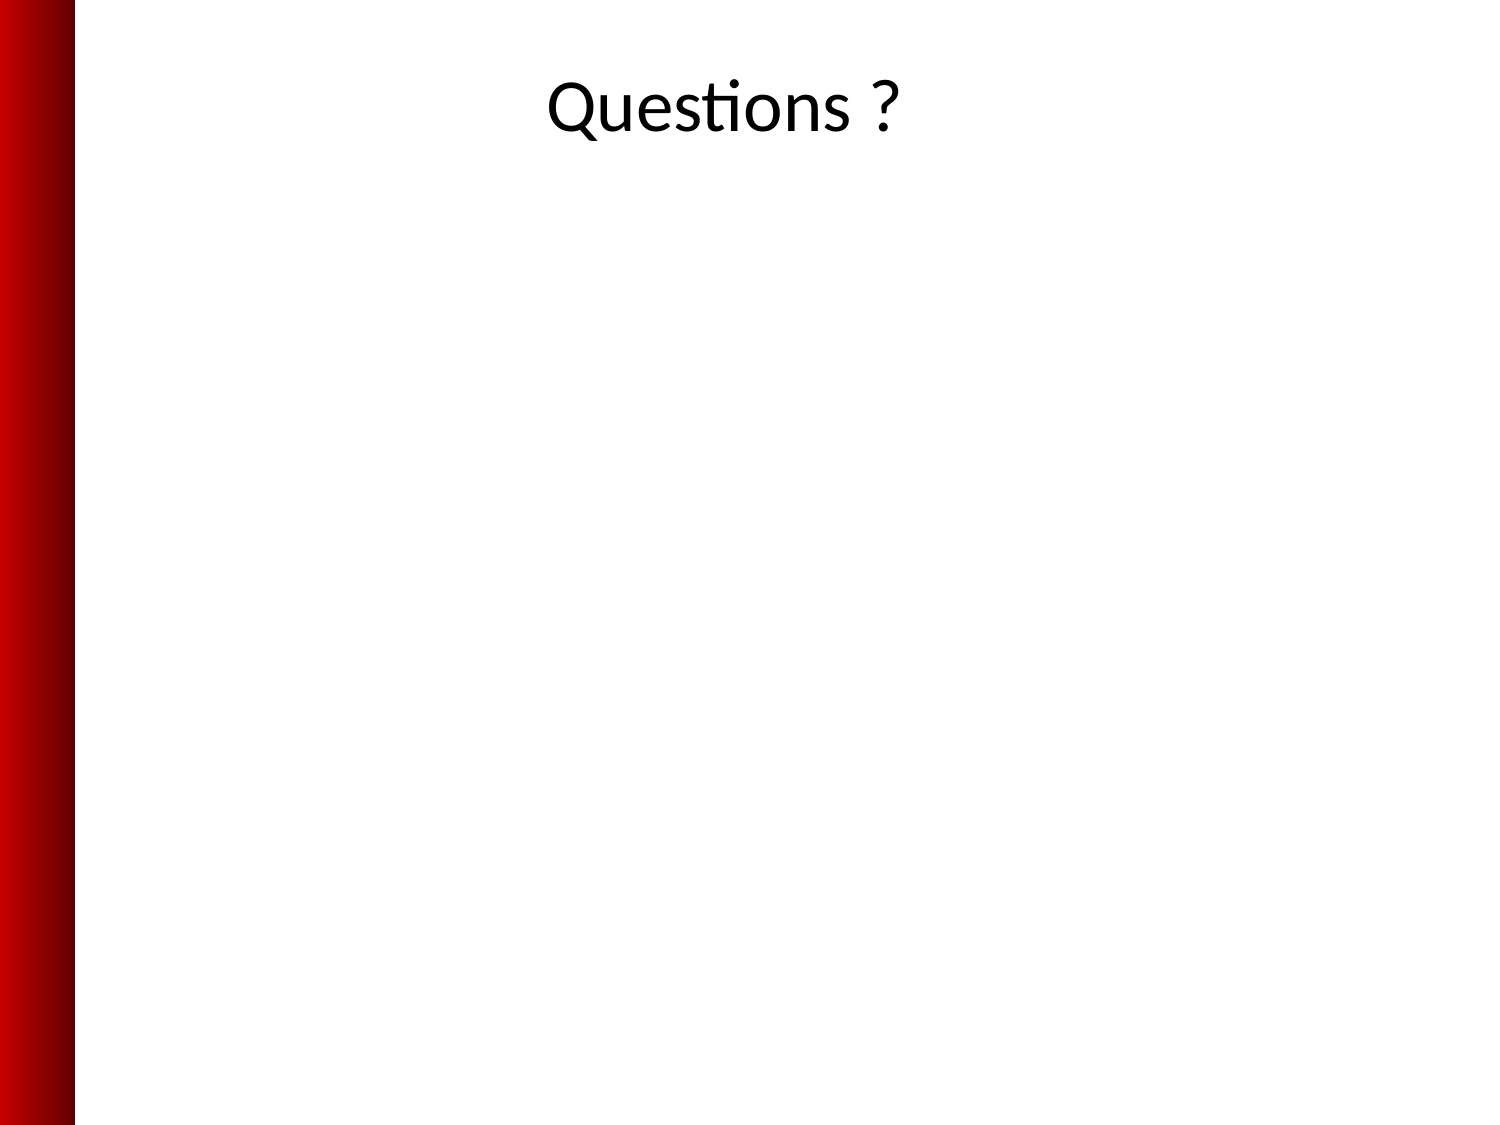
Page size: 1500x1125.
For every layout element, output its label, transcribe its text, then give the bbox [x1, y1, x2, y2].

title Questions ? [99, 24, 1350, 200]
